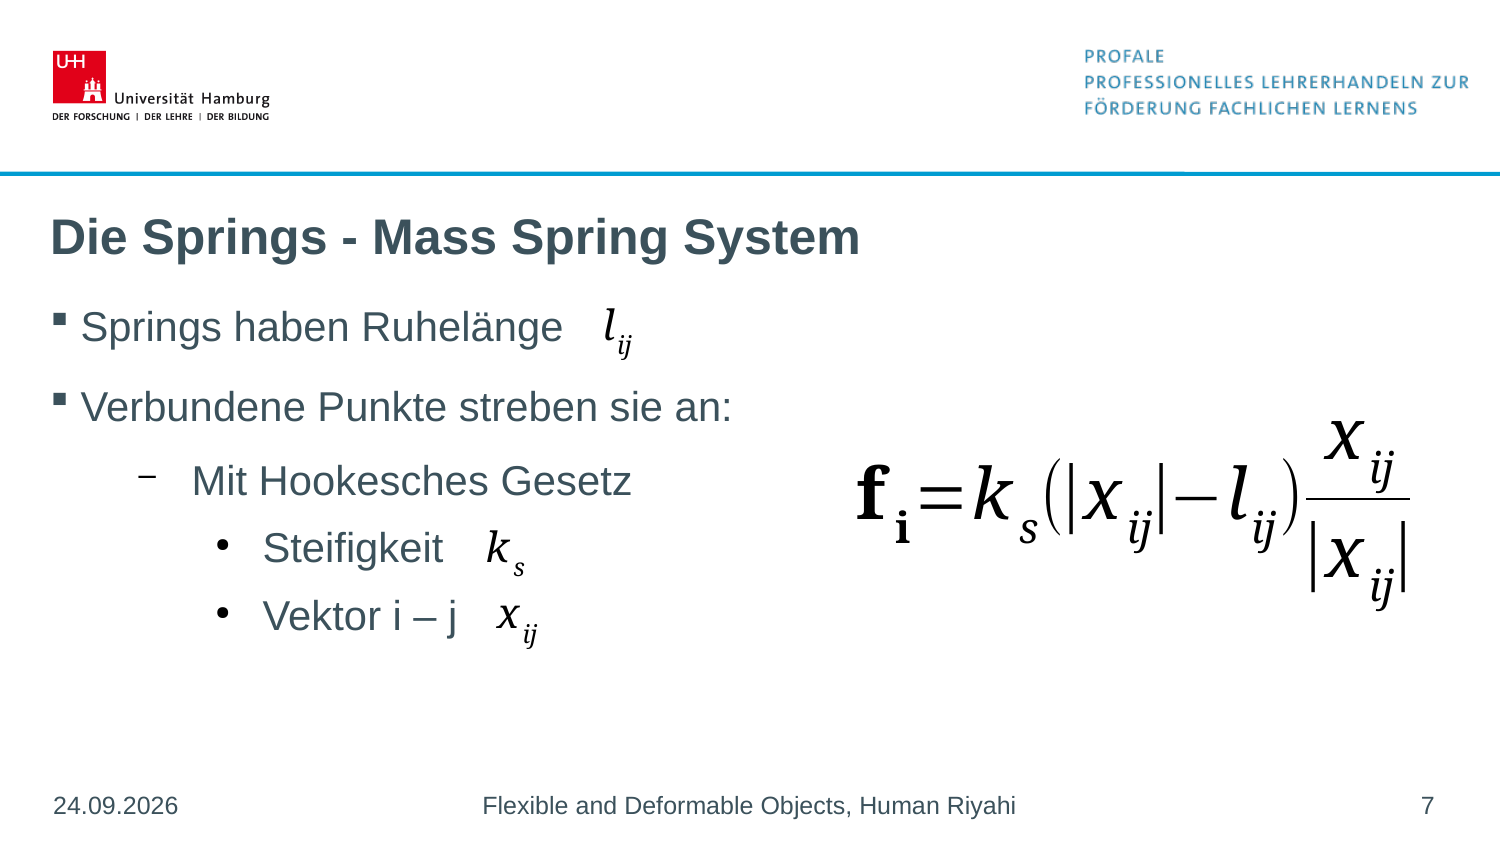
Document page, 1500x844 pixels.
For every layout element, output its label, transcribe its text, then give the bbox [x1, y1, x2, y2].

text_box Flexible and Deformable Objects, Human Riyahi [454, 782, 1046, 827]
list Springs haben Ruhelänge Verbundene Punkte streben sie an: Mit Hookesches Gesetz Steifigkeit Vektor i – j [35, 291, 798, 765]
chart [602, 295, 634, 362]
title Die Springs - Mass Spring System [35, 197, 1436, 280]
picture [0, 0, 322, 147]
picture [1085, 48, 1469, 115]
text_box 08.07.2026 [53, 782, 404, 827]
chart [485, 517, 539, 651]
chart [854, 383, 1418, 615]
text_box <number> [1084, 781, 1435, 827]
